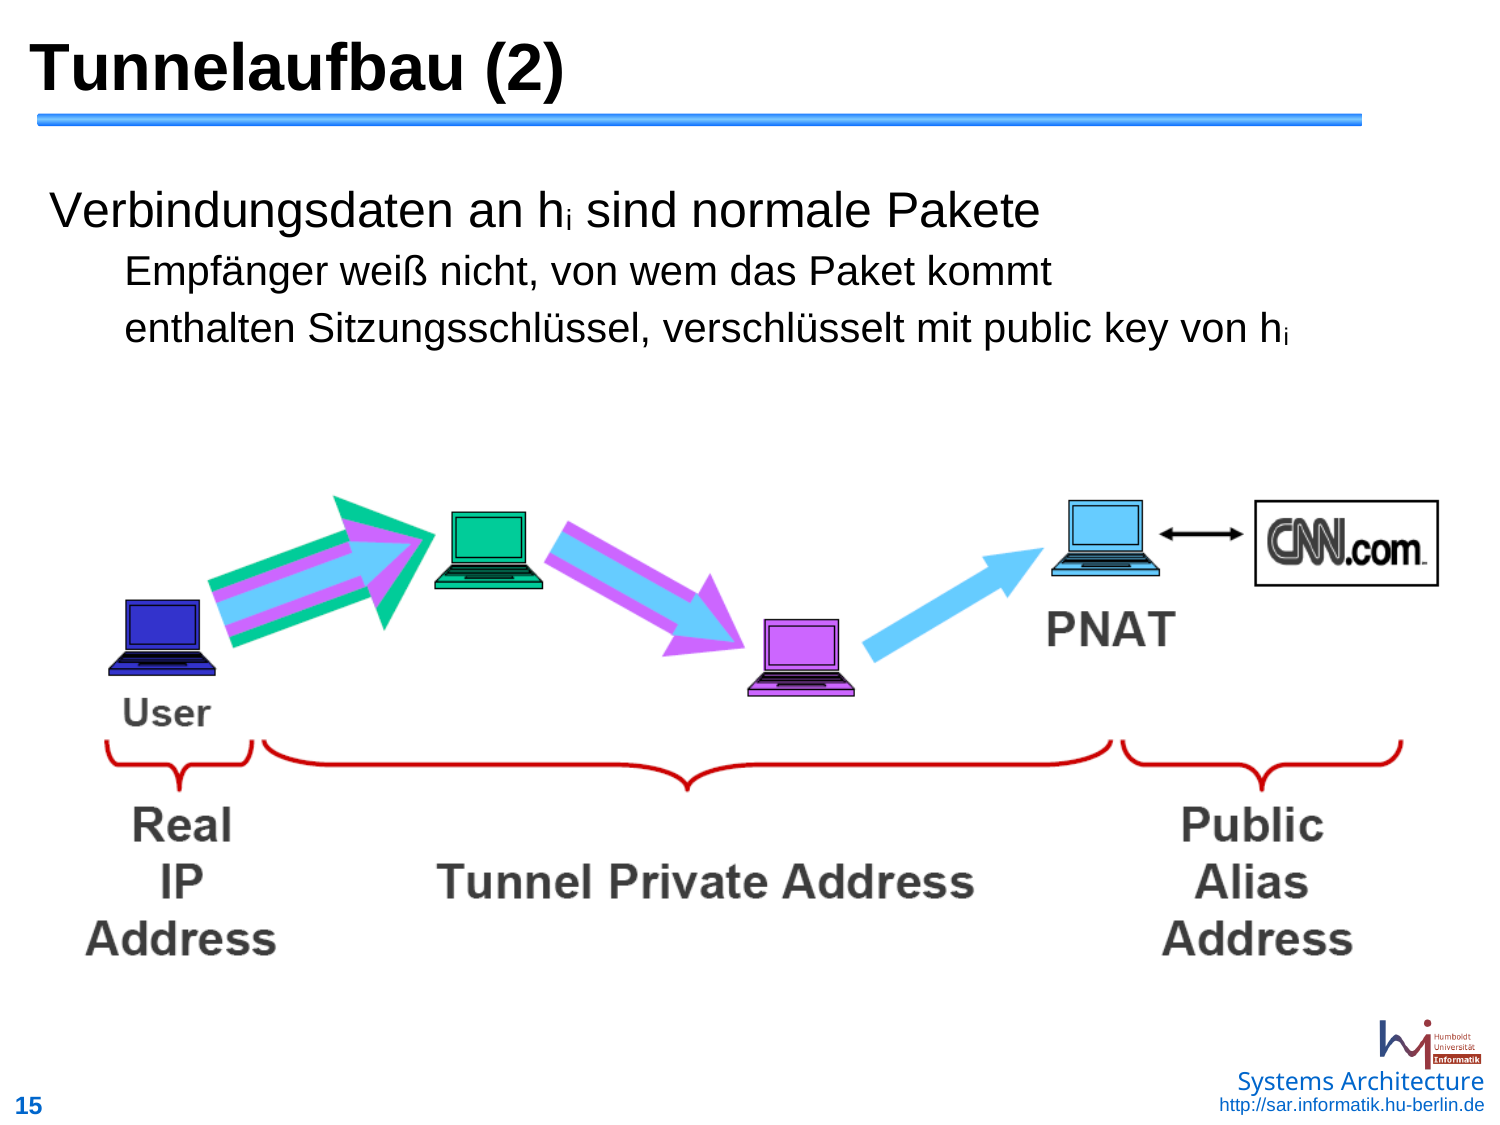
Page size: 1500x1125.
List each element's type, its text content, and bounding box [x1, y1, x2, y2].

title Tunnelaufbau (2) [29, 19, 1500, 115]
picture [1376, 1016, 1483, 1071]
list Verbindungsdaten an hi sind normale Pakete Empfänger weiß nicht, von wem das Paket kommt enthalten Sitzungsschlüssel, verschlüsselt mit public key von hi [34, 174, 1452, 391]
picture [77, 447, 1447, 975]
